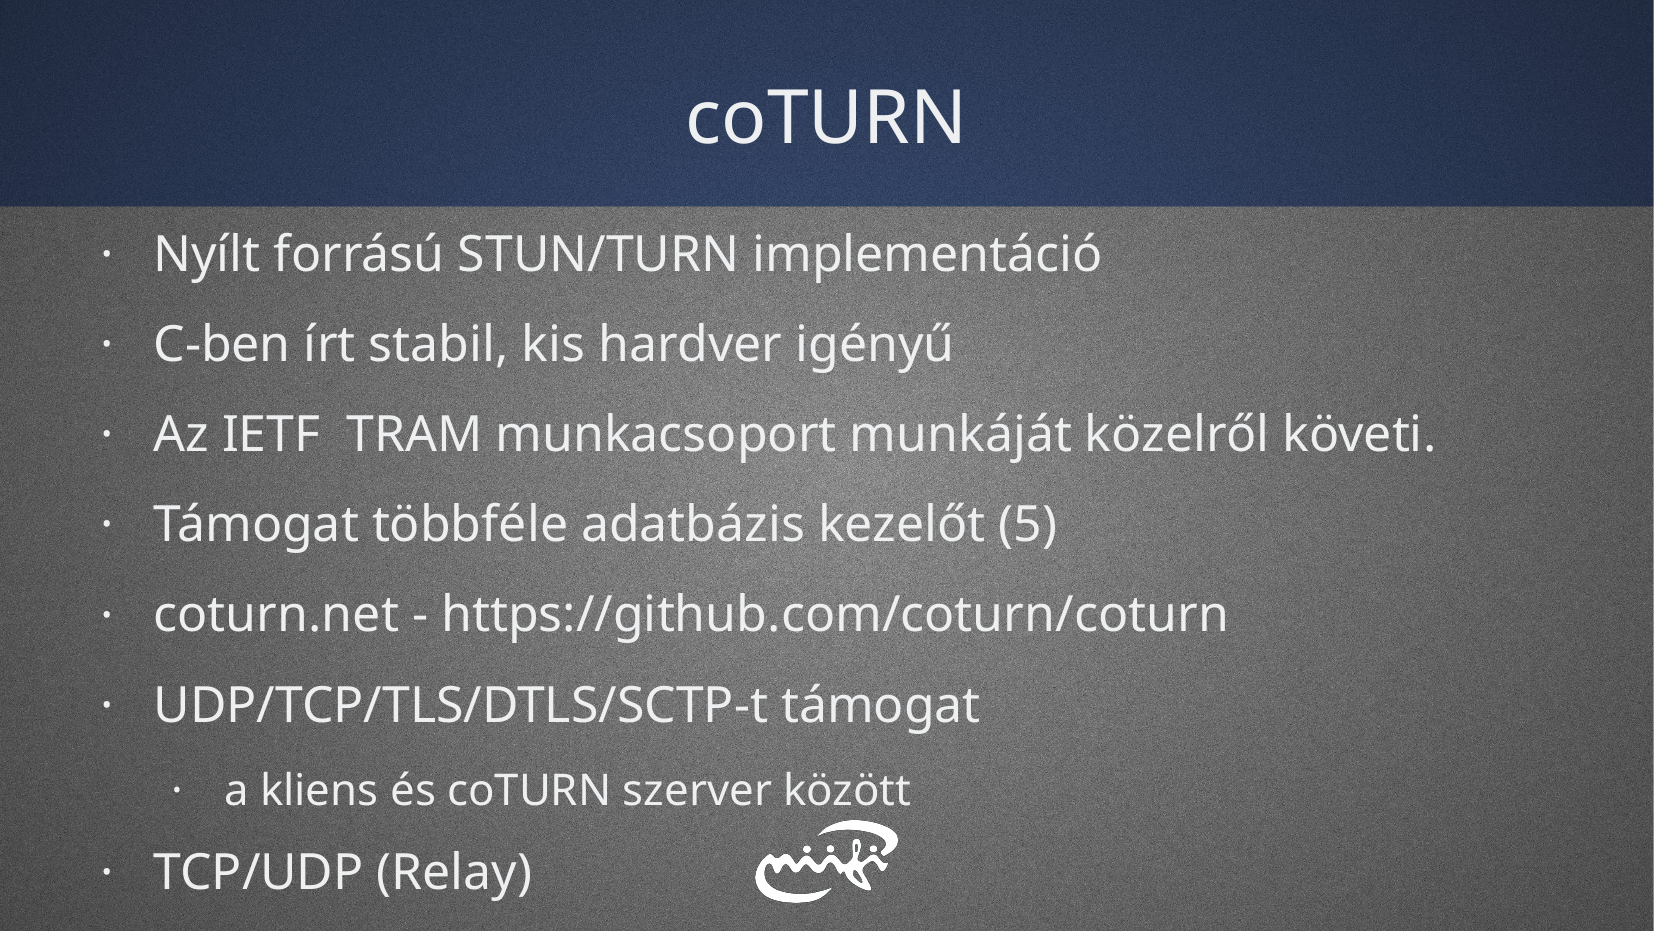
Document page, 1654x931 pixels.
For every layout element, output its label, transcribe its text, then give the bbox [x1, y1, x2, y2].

list Nyílt forrású STUN/TURN implementáció C-ben írt stabil, kis hardver igényű Az IETF TRAM munkacsoport munkáját közelről követi. Támogat többféle adatbázis kezelőt (5) coturn.net - https://github.com/coturn/coturn UDP/TCP/TLS/DTLS/SCTP-t támogat a kliens és coTURN szerver között TCP/UDP (Relay) [82, 217, 1571, 828]
title coTURN [82, 36, 1571, 193]
picture [0, 0, 1654, 931]
